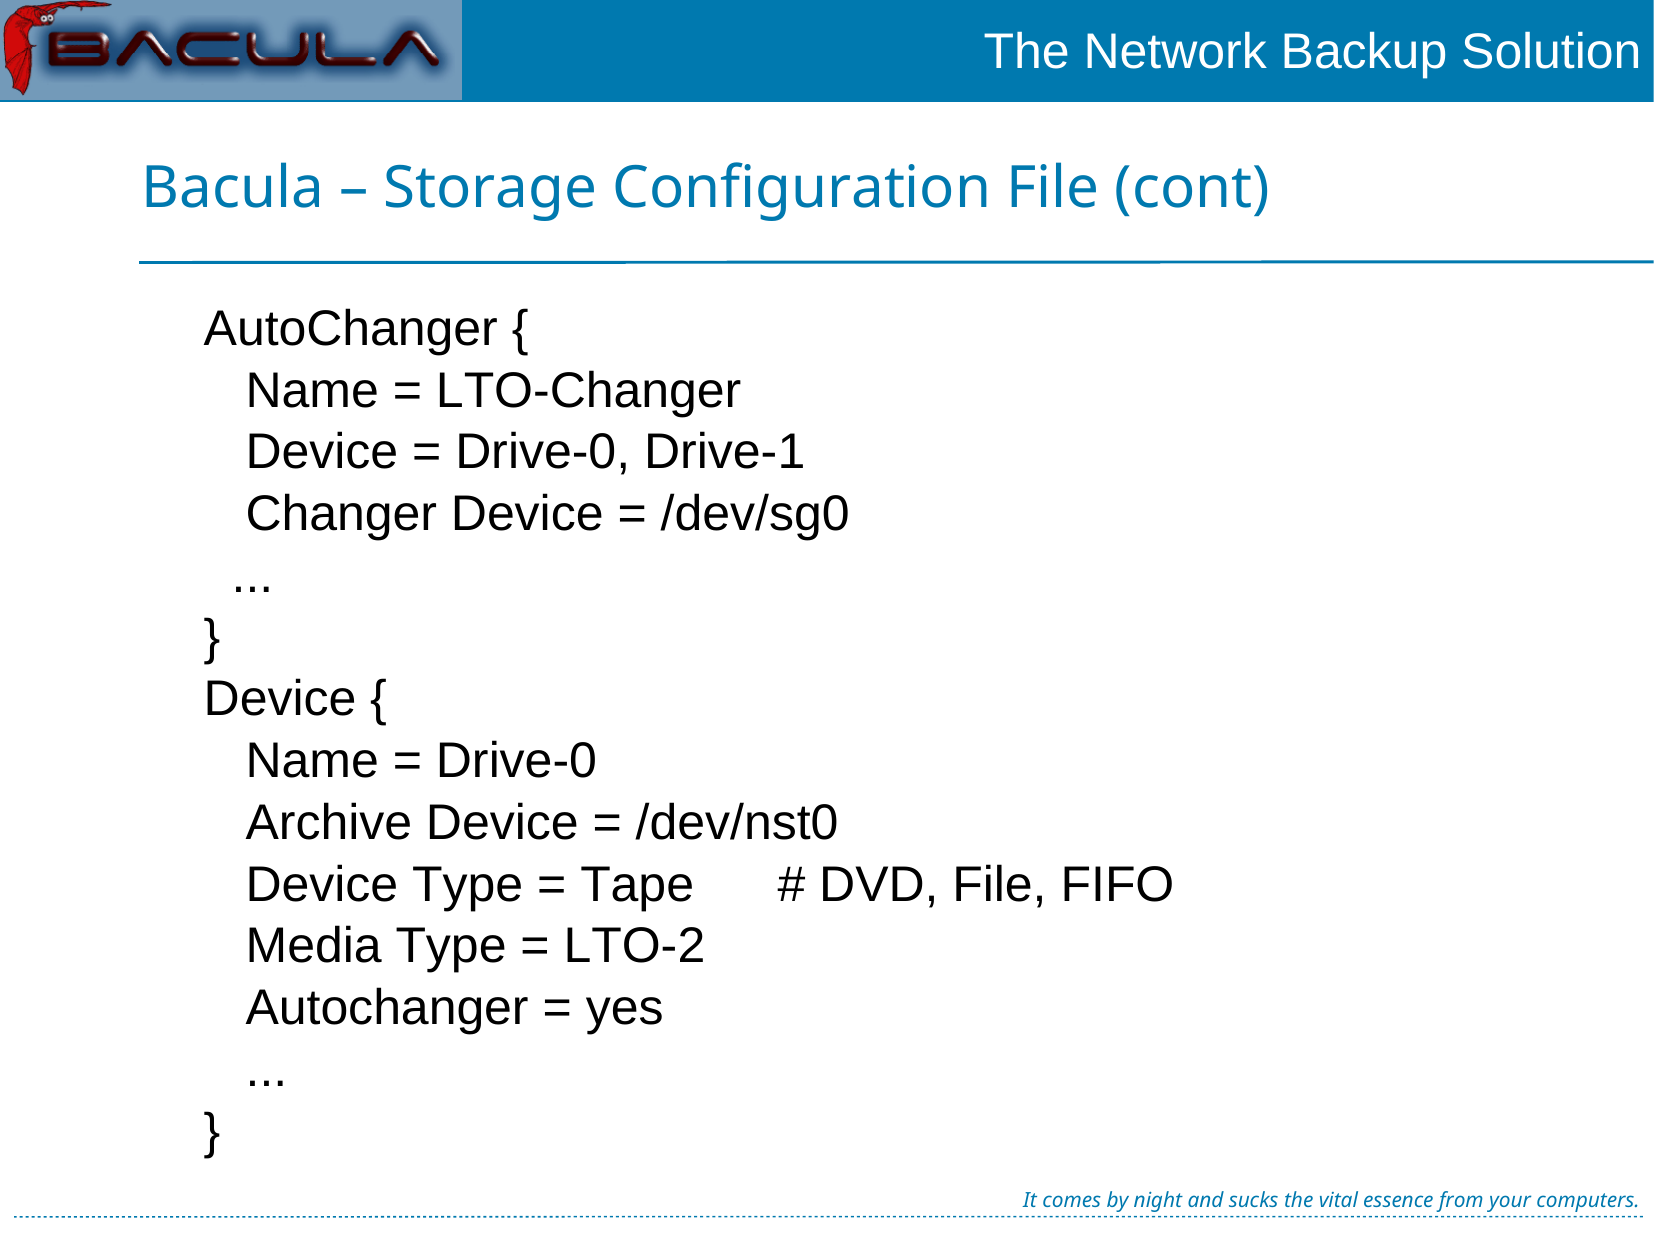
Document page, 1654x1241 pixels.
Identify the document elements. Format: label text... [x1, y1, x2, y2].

list AutoChanger { Name = LTO-Changer Device = Drive-0, Drive-1 Changer Device = /dev/sg0 ... } Device { Name = Drive-0 Archive Device = /dev/nst0 Device Type = Tape # DVD, File, FIFO Media Type = LTO-2 Autochanger = yes ... } [144, 300, 1538, 1241]
title Bacula – Storage Configuration File (cont) [141, 112, 1501, 226]
picture [0, 0, 461, 99]
